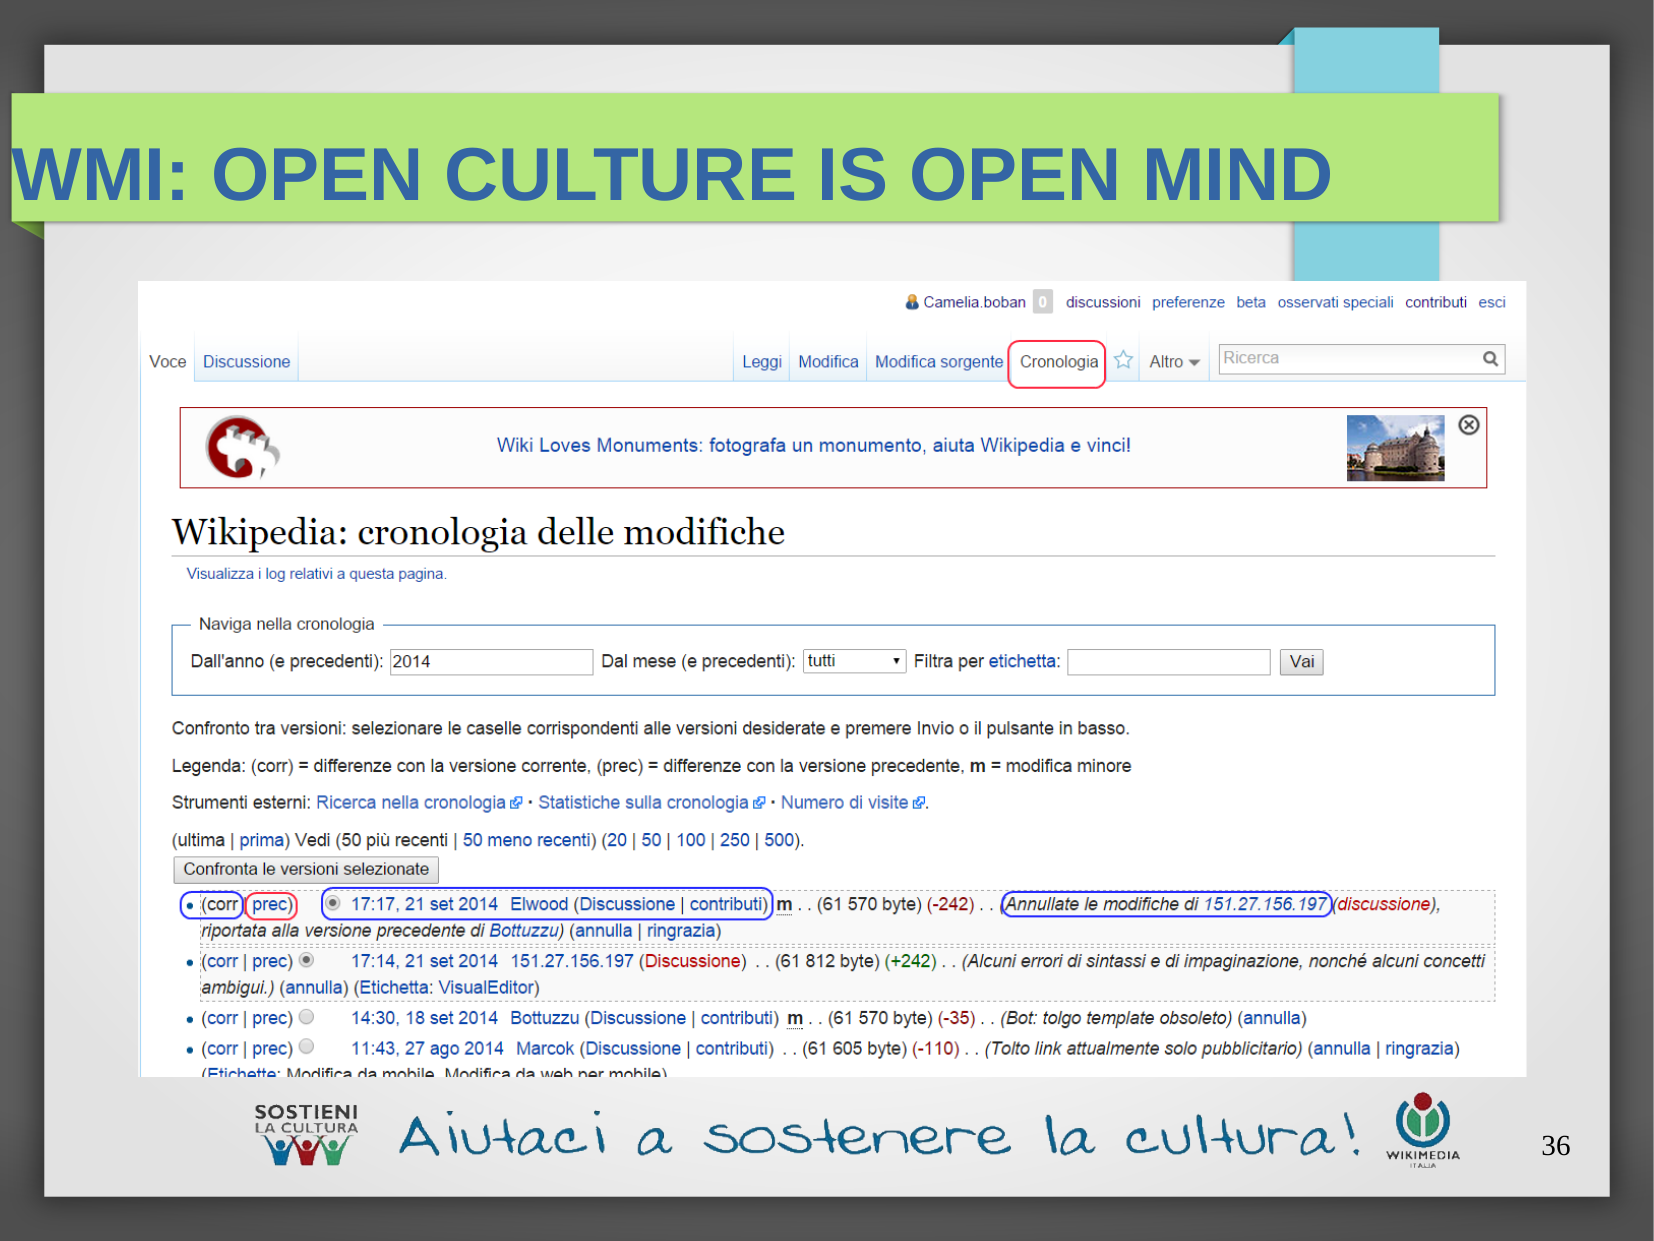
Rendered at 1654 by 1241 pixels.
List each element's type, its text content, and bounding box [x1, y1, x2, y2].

title WMI: OPEN CULTURE IS OPEN MIND [11, 17, 1642, 249]
picture [0, 0, 1654, 1241]
